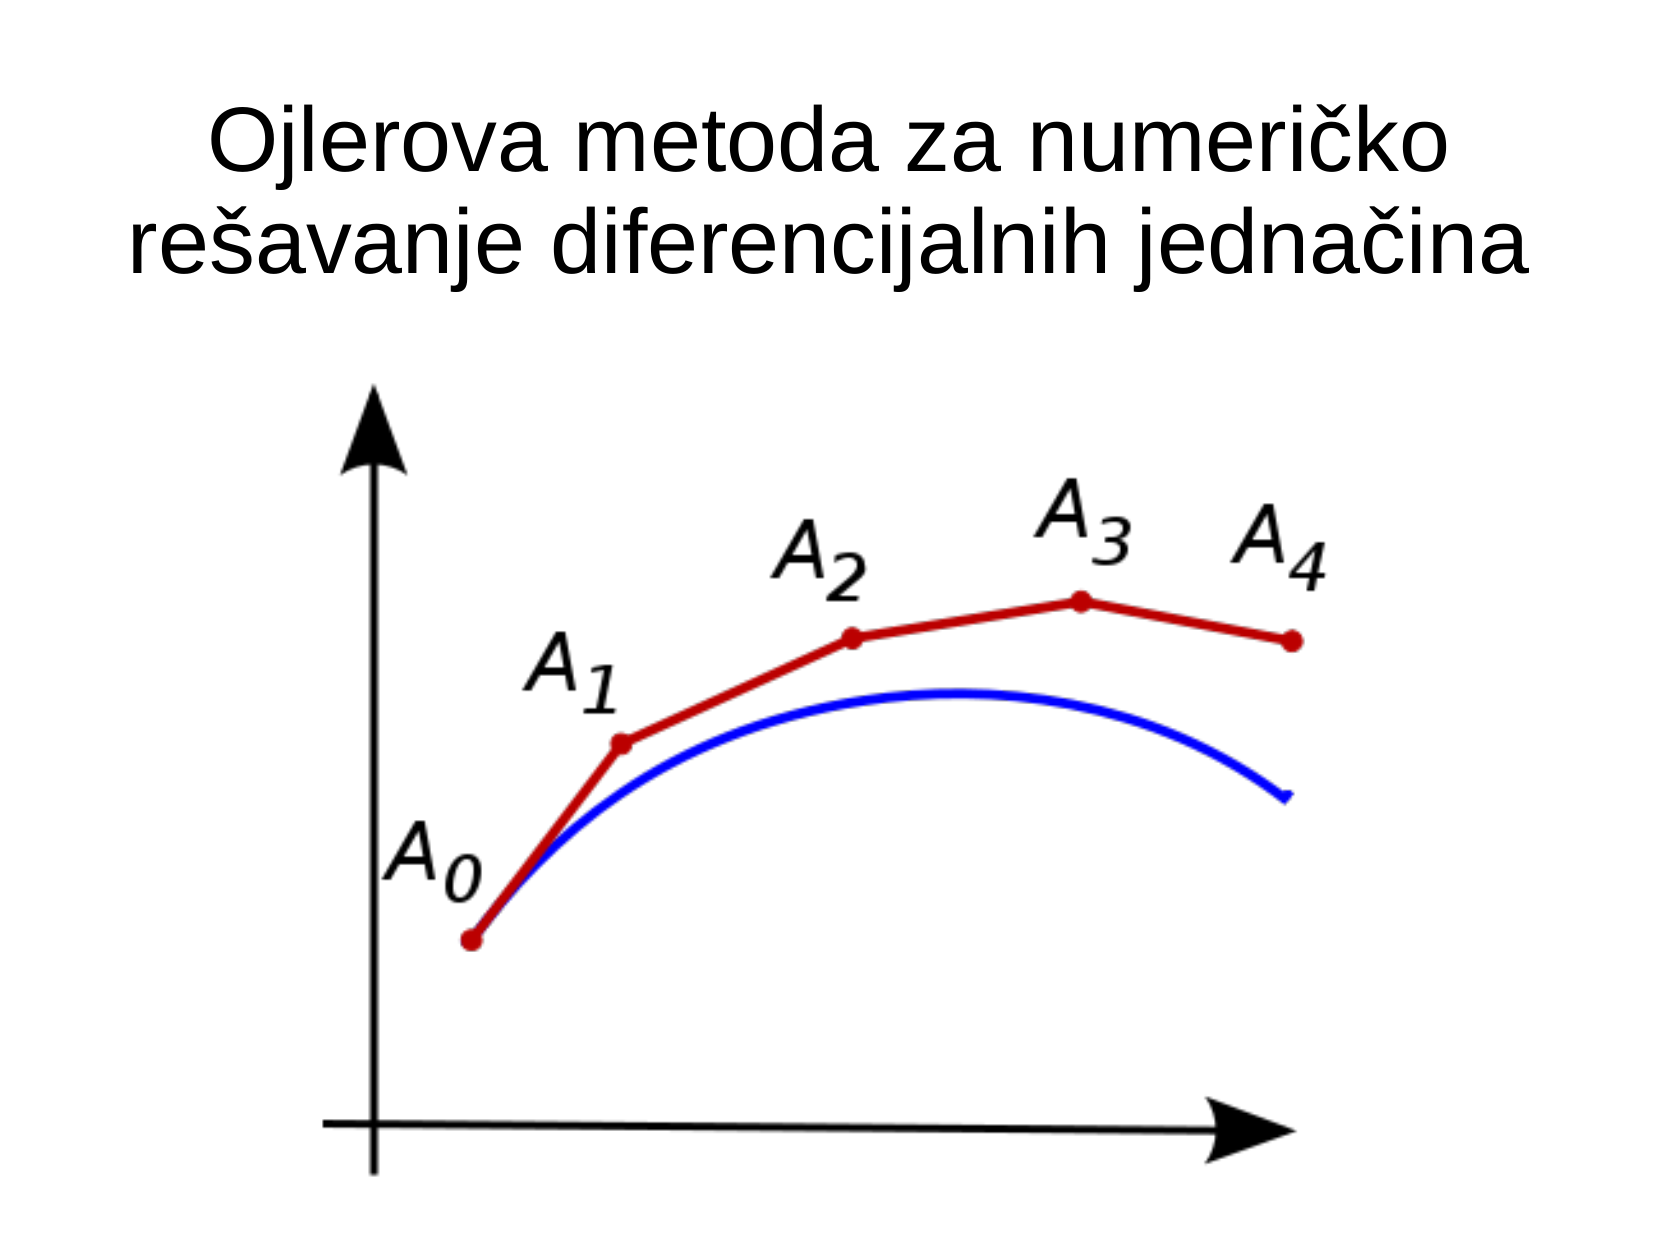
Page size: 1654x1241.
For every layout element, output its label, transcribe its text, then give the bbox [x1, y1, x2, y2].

picture [298, 359, 1351, 1182]
title Ojlerova metoda za numeričko rešavanje diferencijalnih jednačina [85, 87, 1574, 295]
